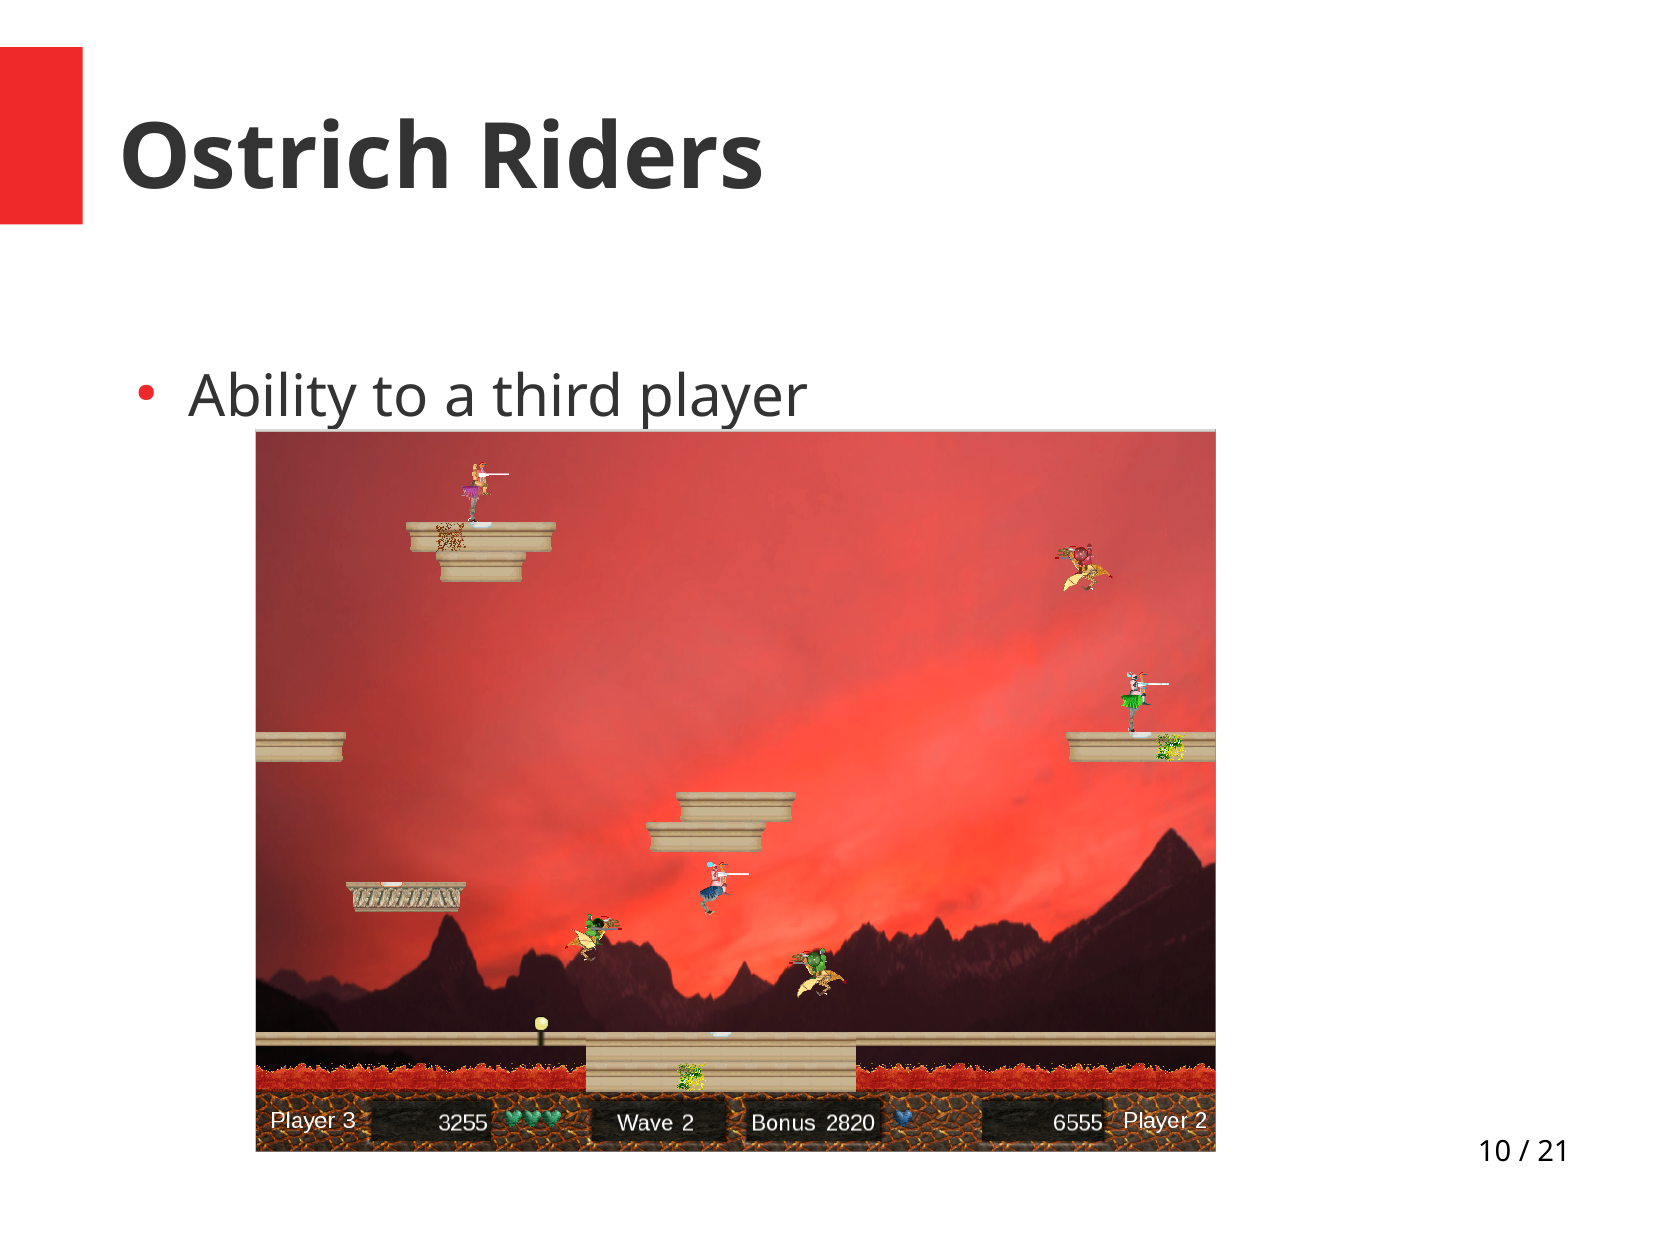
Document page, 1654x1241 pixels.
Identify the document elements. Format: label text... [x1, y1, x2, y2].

title Ostrich Riders [118, 49, 1571, 257]
list Ability to a third player [118, 354, 1536, 1074]
picture [255, 429, 1216, 1152]
